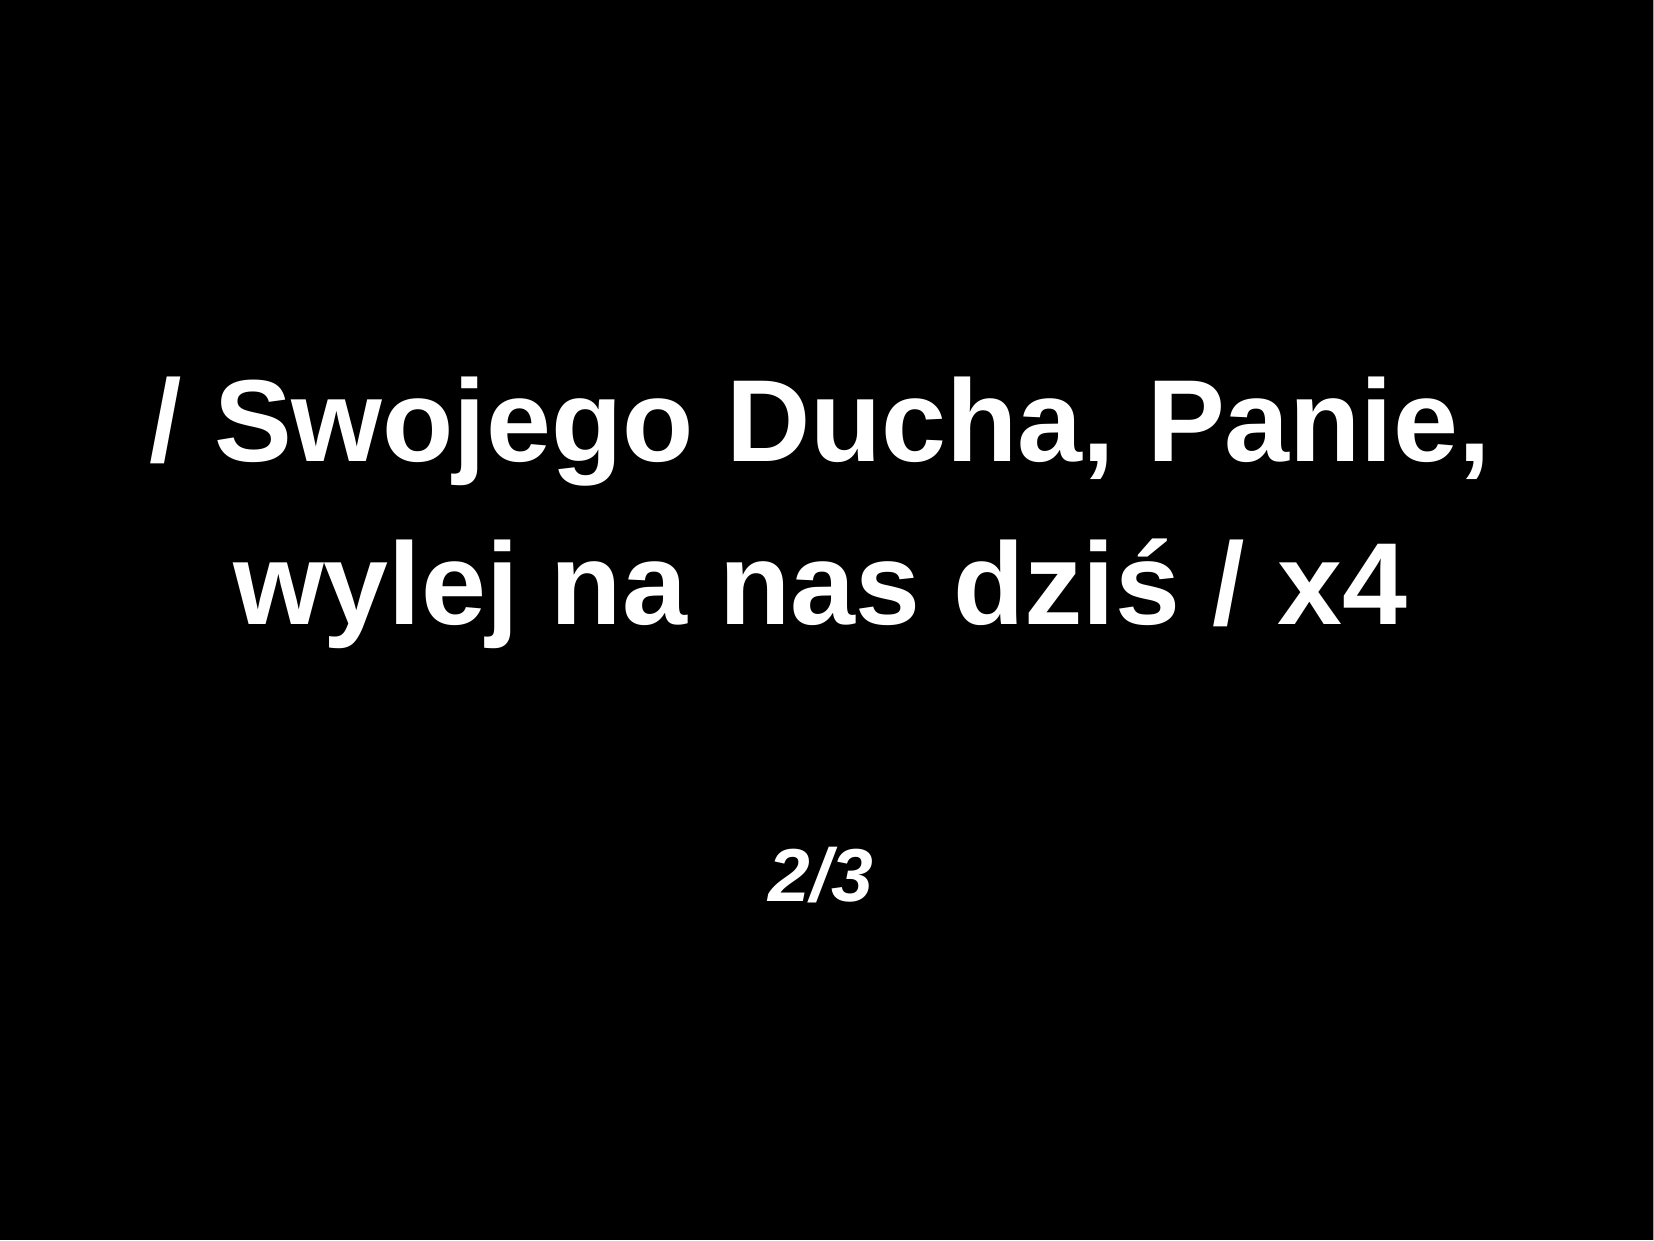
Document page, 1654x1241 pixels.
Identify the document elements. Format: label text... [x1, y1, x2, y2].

subtitle / Swojego Ducha, Panie, wylej na nas dziś / x4 2/3 [0, 0, 1642, 1241]
